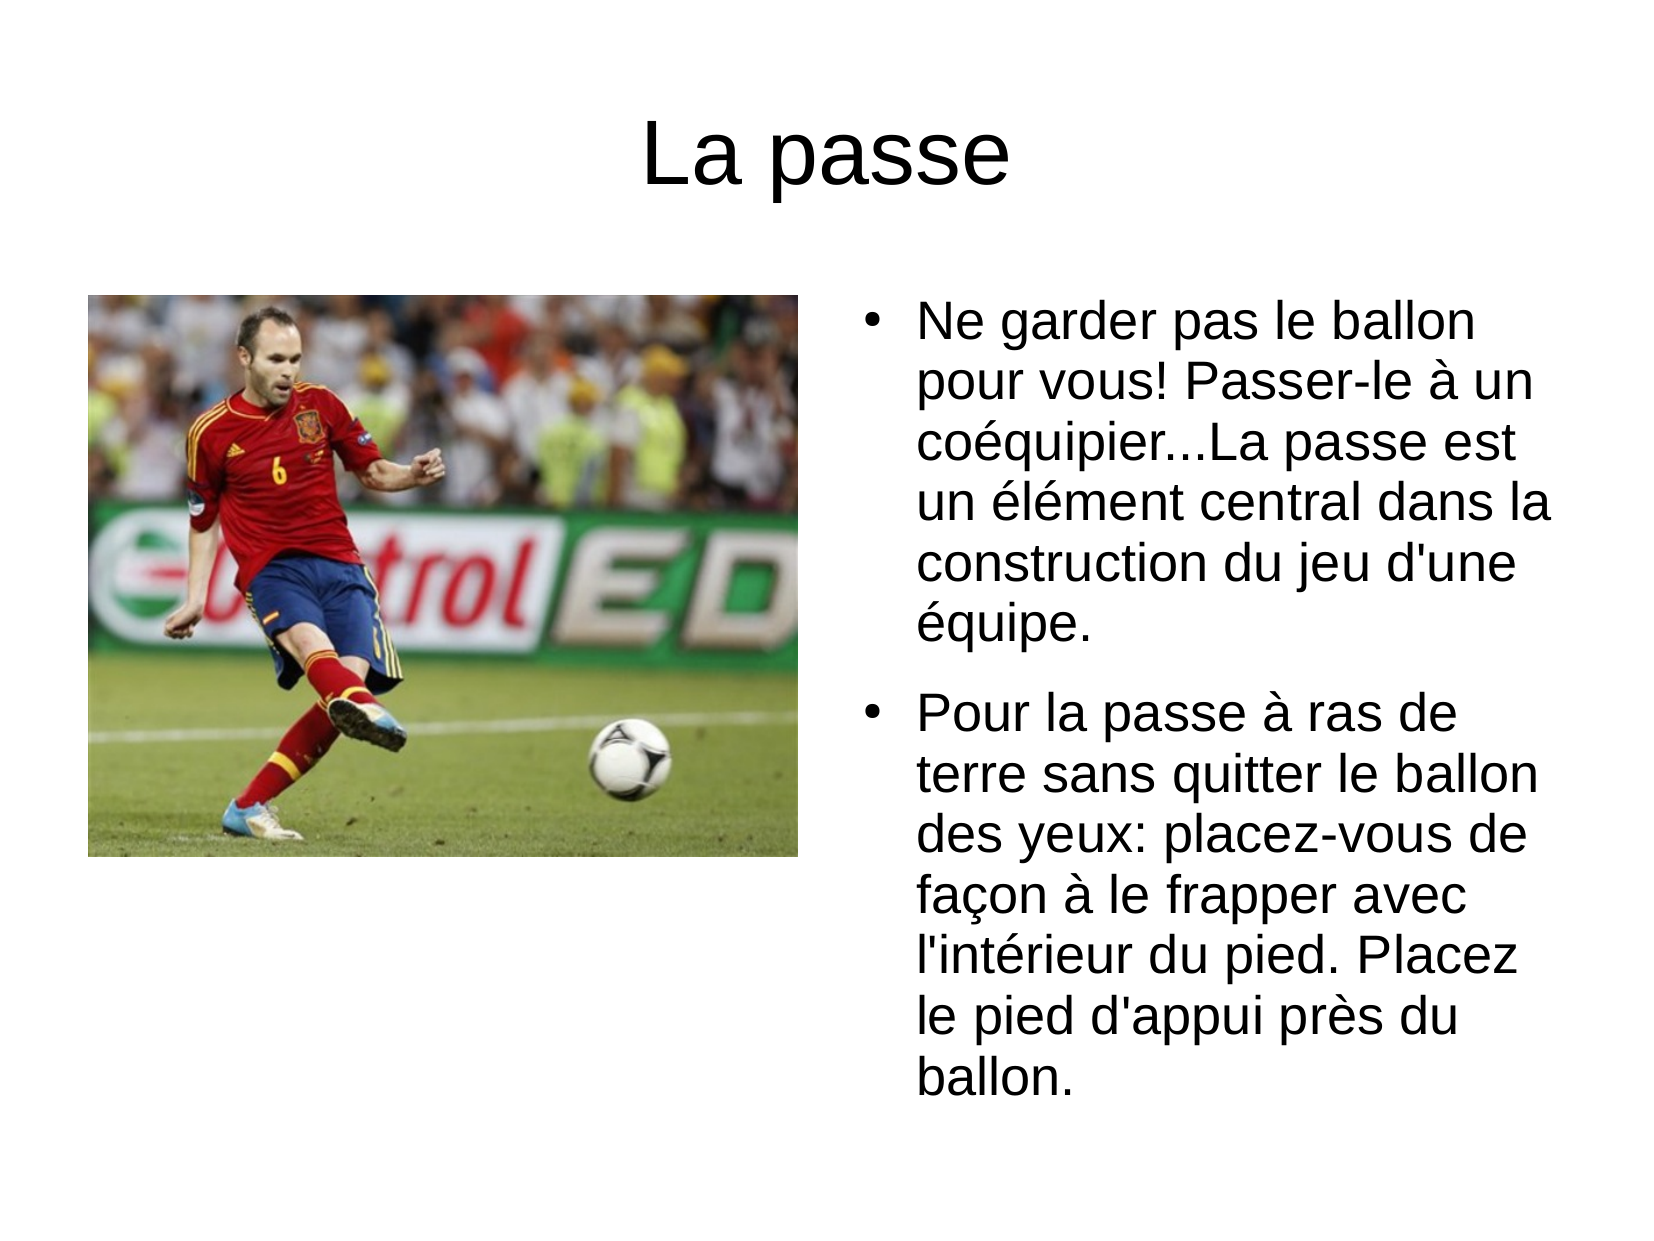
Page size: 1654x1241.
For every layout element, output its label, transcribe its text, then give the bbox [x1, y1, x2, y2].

title La passe [82, 56, 1571, 250]
list Ne garder pas le ballon pour vous! Passer-le à un coéquipier...La passe est un élément central dans la construction du jeu d'une équipe. Pour la passe à ras de terre sans quitter le ballon des yeux: placez-vous de façon à le frapper avec l'intérieur du pied. Placez le pied d'appui près du ballon. [845, 290, 1572, 1197]
picture [88, 295, 798, 857]
